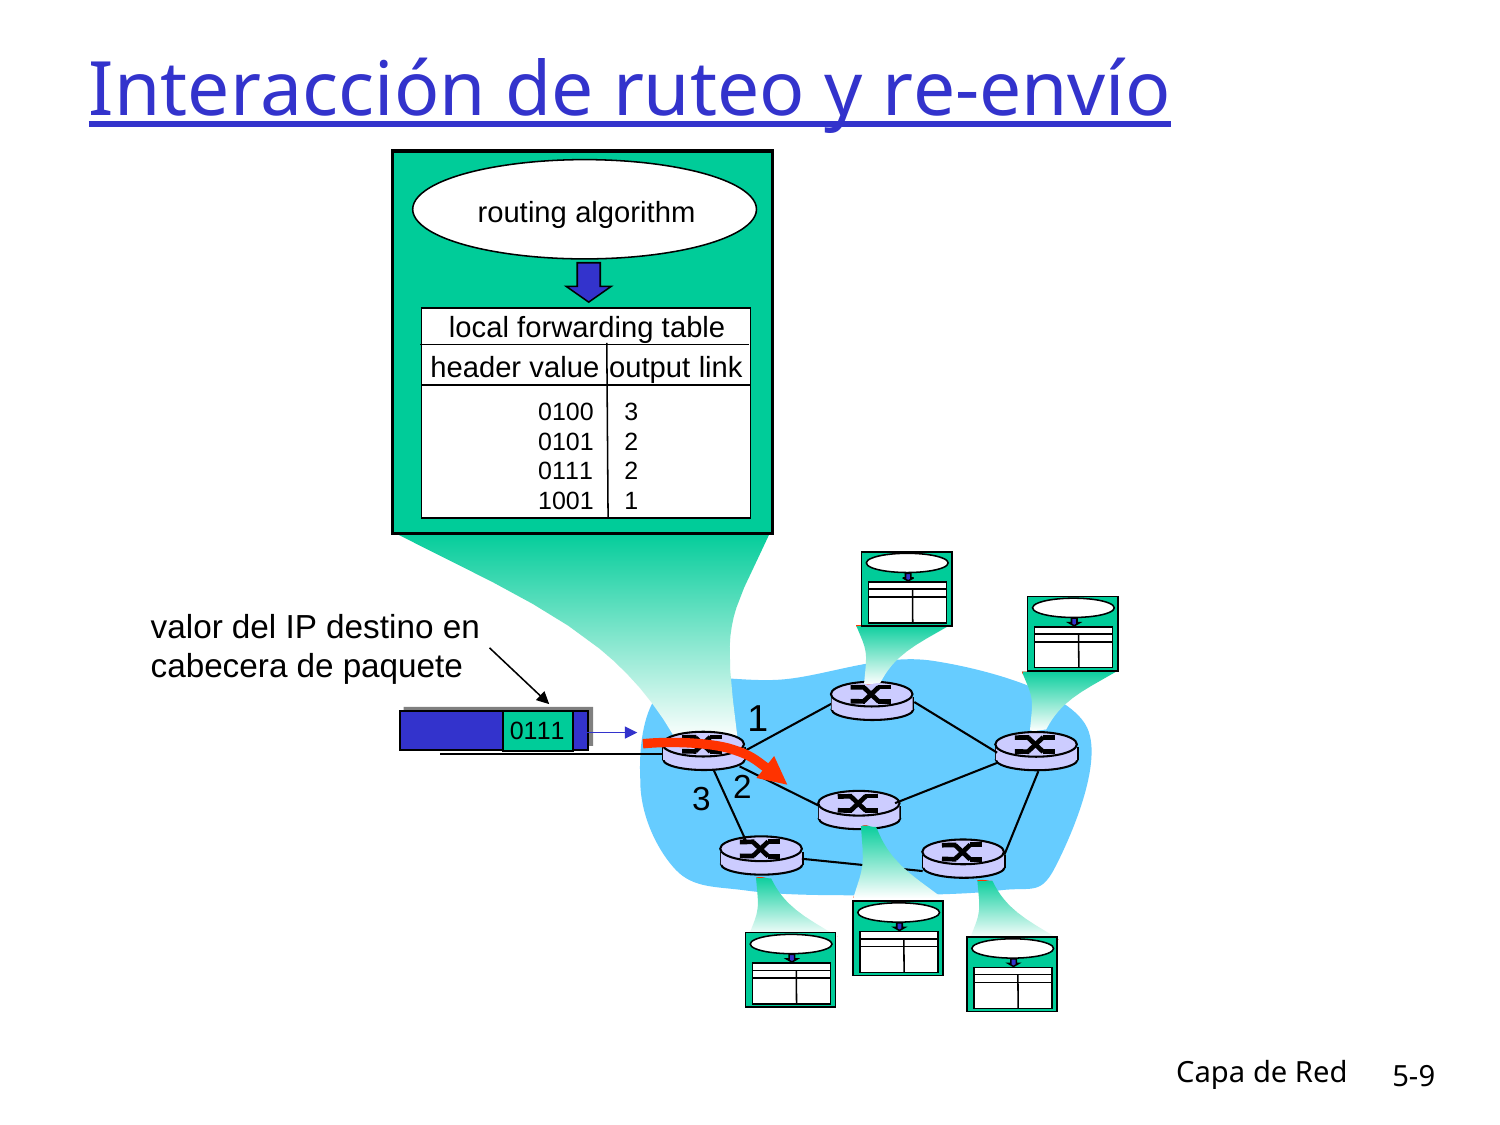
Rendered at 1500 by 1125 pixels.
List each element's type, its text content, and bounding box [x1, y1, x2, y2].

text_box [1035, 635, 1077, 641]
text_box [1035, 643, 1078, 667]
text_box 3 2 2 1 [609, 387, 654, 523]
text_box [974, 983, 1017, 1008]
text_box [860, 940, 903, 946]
text_box routing algorithm [433, 185, 740, 236]
text_box output link [590, 345, 606, 384]
text_box [753, 979, 795, 1004]
text_box valor del IP destino en cabecera de paquete [135, 597, 505, 693]
text_box [798, 979, 830, 1004]
text_box 1 [732, 685, 783, 747]
text_box 3 [677, 769, 726, 826]
text_box [753, 971, 795, 977]
text_box [860, 947, 903, 972]
text_box [914, 598, 946, 623]
text_box [1019, 975, 1052, 982]
text_box [974, 975, 1017, 982]
text_box [392, 151, 773, 536]
text_box [399, 706, 594, 750]
text_box [1080, 635, 1112, 641]
title Interacción de ruteo y re-envío [74, 23, 1473, 150]
text_box [869, 598, 911, 623]
text_box [861, 551, 952, 588]
text_box [869, 590, 911, 596]
text_box [905, 947, 938, 972]
text_box [418, 545, 1113, 974]
text_box 0100 0101 0111 1001 [523, 387, 609, 523]
text_box [798, 971, 830, 977]
text_box [905, 940, 938, 946]
text_box header value [415, 340, 615, 392]
text_box [1019, 983, 1052, 1008]
text_box 2 [718, 757, 767, 814]
text_box 0111 [494, 707, 581, 753]
text_box output link [590, 341, 762, 392]
text_box local forwarding table [434, 300, 741, 341]
text_box [914, 590, 946, 596]
text_box [859, 901, 939, 938]
text_box [751, 935, 831, 970]
text_box [1080, 643, 1112, 667]
text_box [1034, 599, 1113, 633]
text_box [581, 733, 594, 750]
